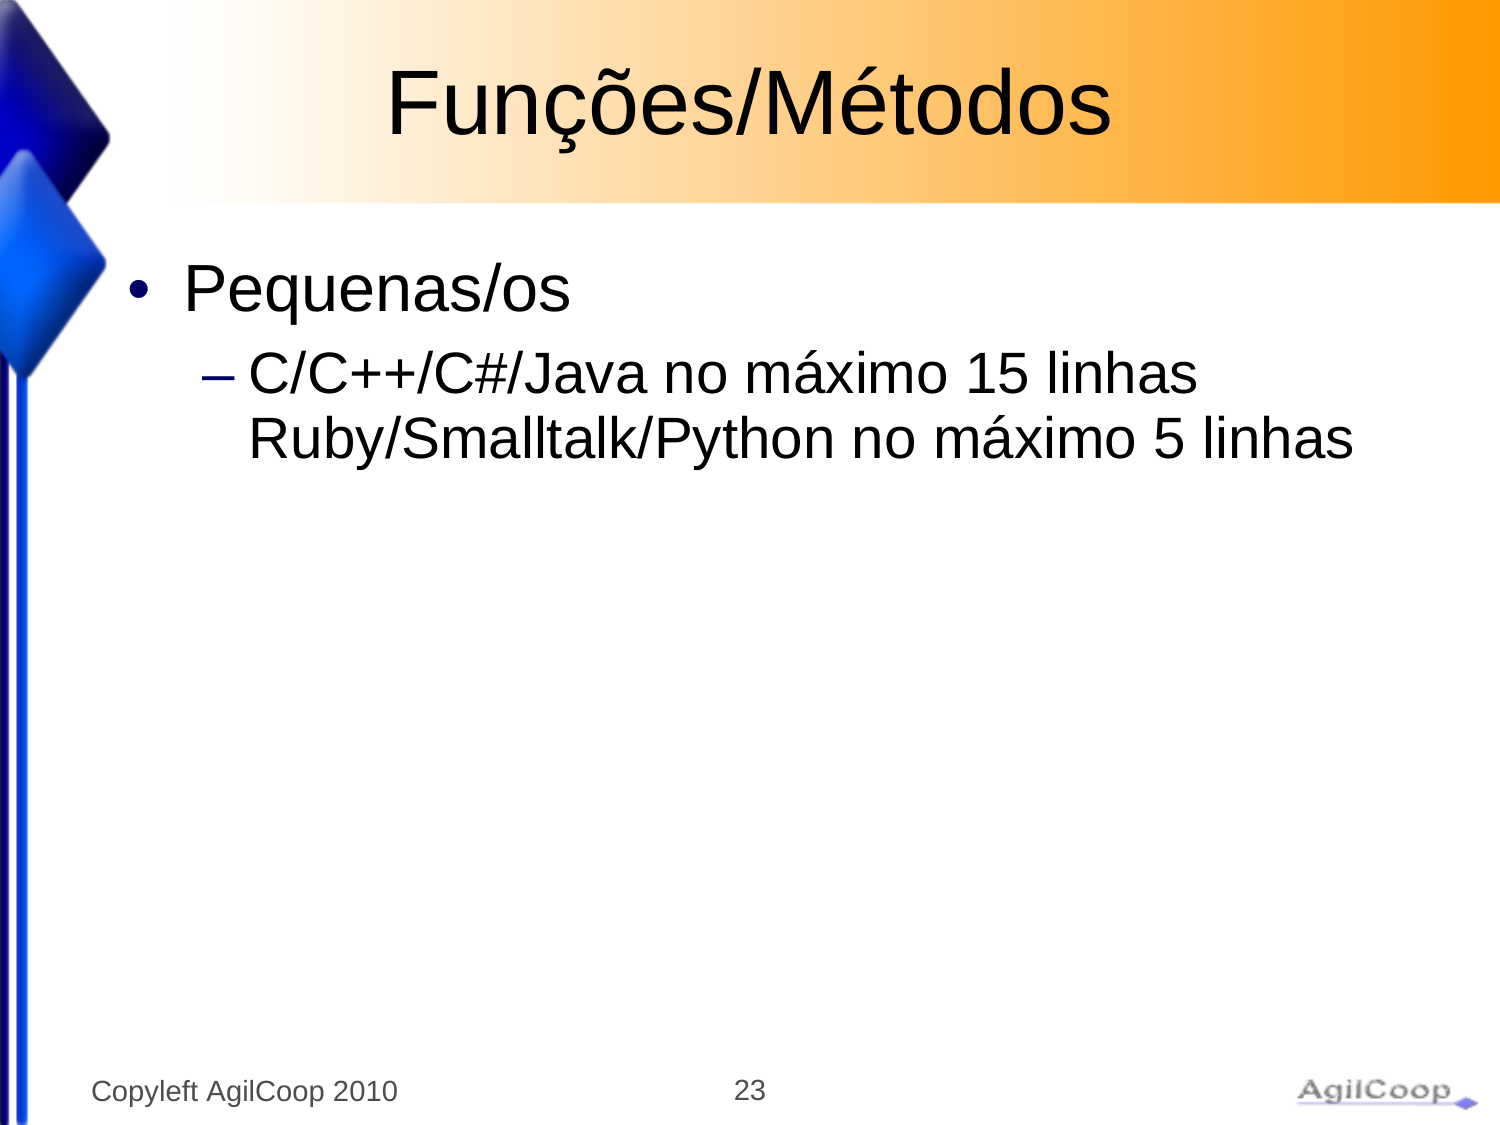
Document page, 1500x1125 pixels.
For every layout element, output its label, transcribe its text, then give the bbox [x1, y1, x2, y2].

picture [0, 0, 1500, 1125]
list Pequenas/os C/C++/C#/Java no máximo 15 linhas Ruby/Smalltalk/Python no máximo 5 linhas [112, 243, 1426, 1006]
title Funções/Métodos [75, 8, 1426, 197]
